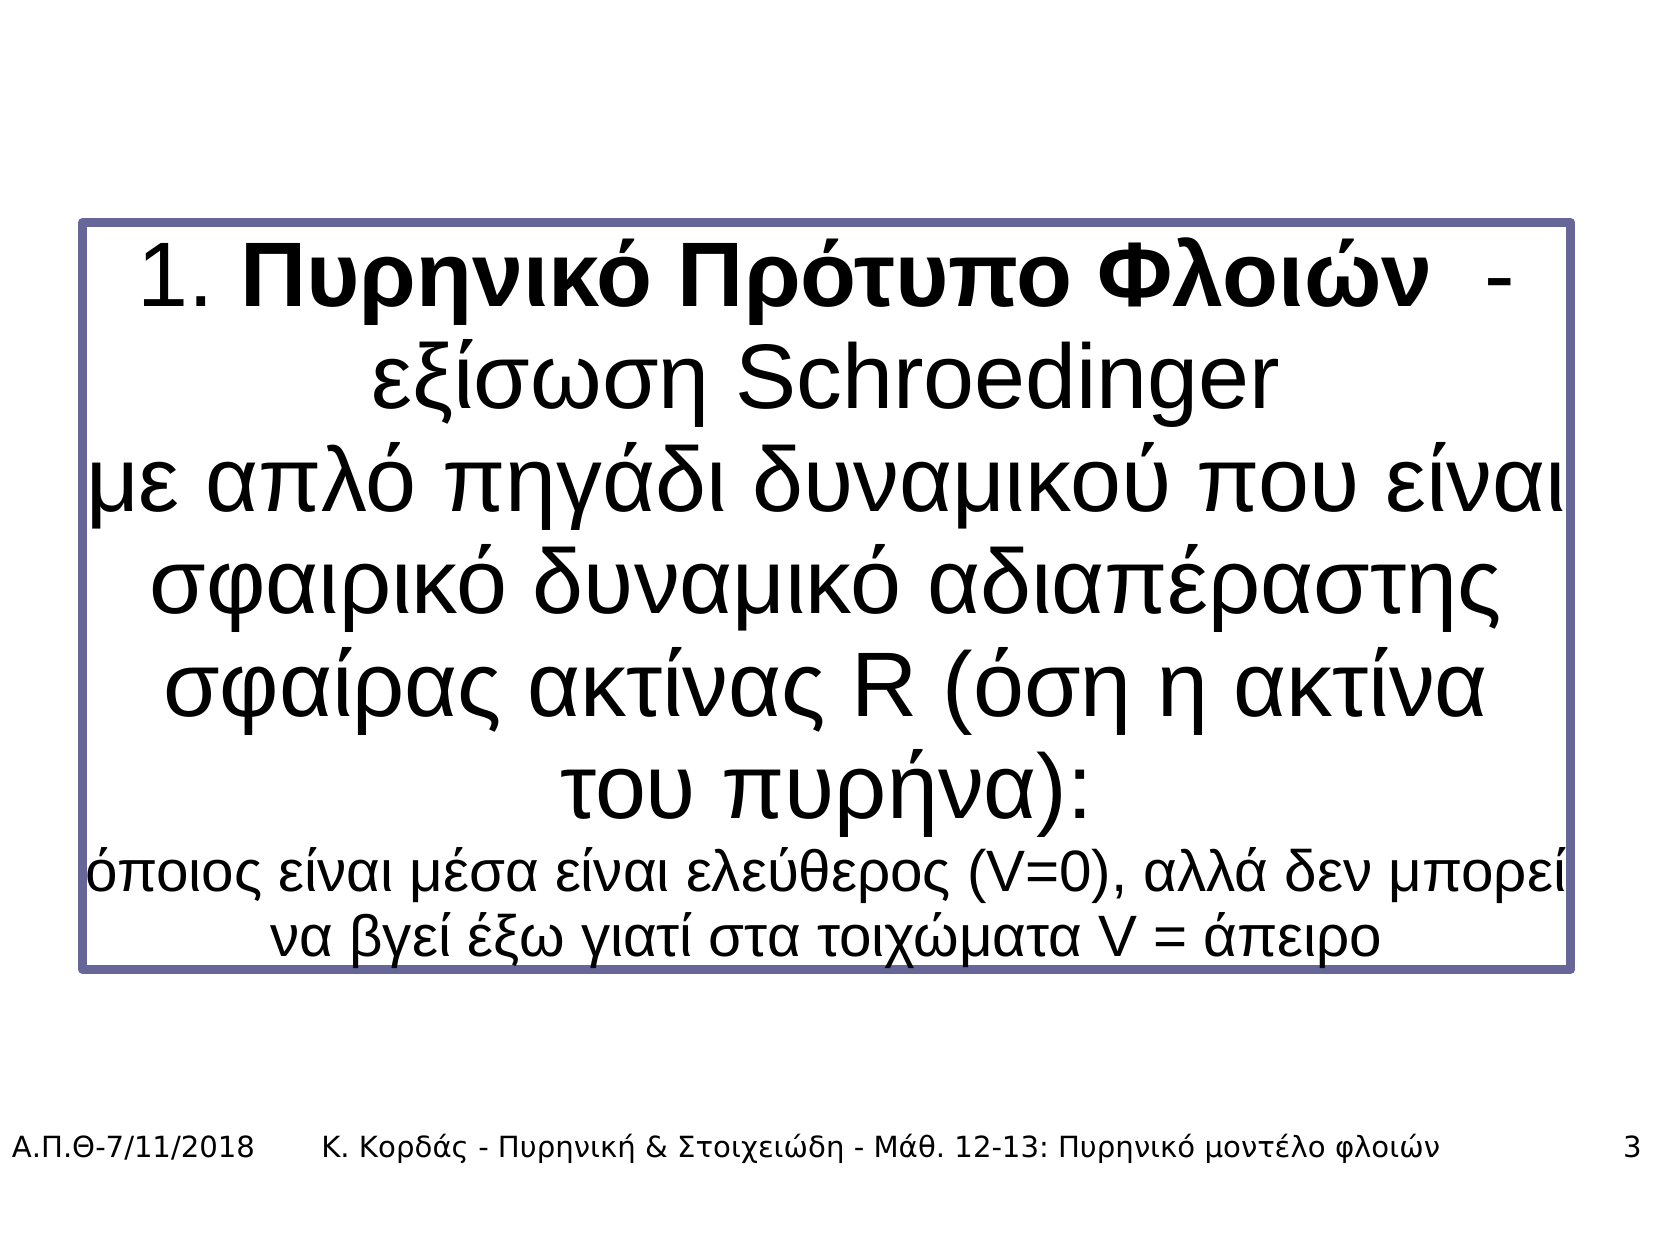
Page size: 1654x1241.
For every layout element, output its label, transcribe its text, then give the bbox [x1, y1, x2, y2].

title 1. Πυρηνικό Πρότυπο Φλοιών - εξίσωση Schroedinger με απλό πηγάδι δυναμικού που είναι σφαιρικό δυναμικό αδιαπέραστης σφαίρας ακτίνας R (όση η ακτίνα του πυρήνα): όποιος είναι μέσα είναι ελεύθερος (V=0), αλλά δεν μπορεί να βγεί έξω γιατί στα τοιχώματα V = άπειρο [82, 222, 1571, 970]
